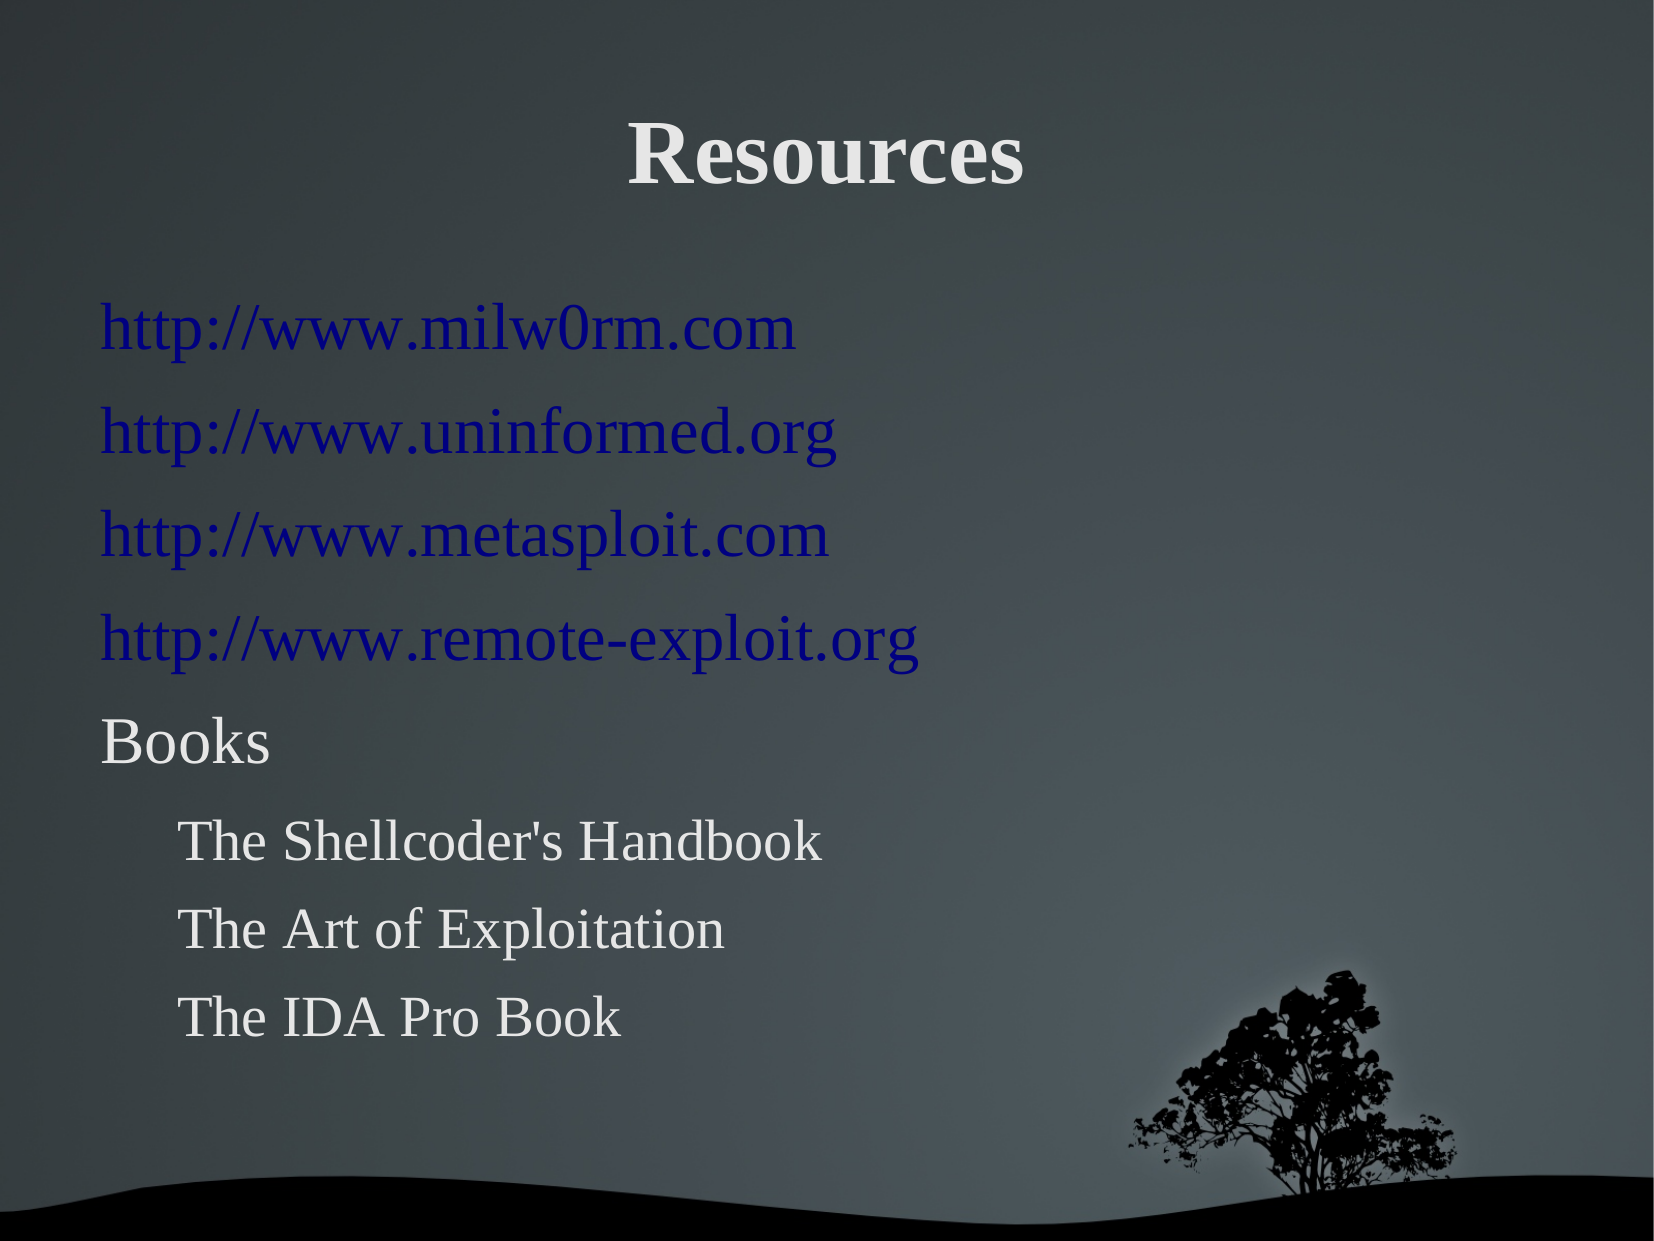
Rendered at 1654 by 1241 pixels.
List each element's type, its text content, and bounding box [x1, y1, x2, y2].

title Resources [82, 56, 1571, 250]
picture [0, 0, 1654, 1241]
list http://www.milw0rm.com http://www.uninformed.org http://www.metasploit.com http://www.remote-exploit.org Books The Shellcoder's Handbook The Art of Exploitation The IDA Pro Book [82, 290, 1571, 1101]
